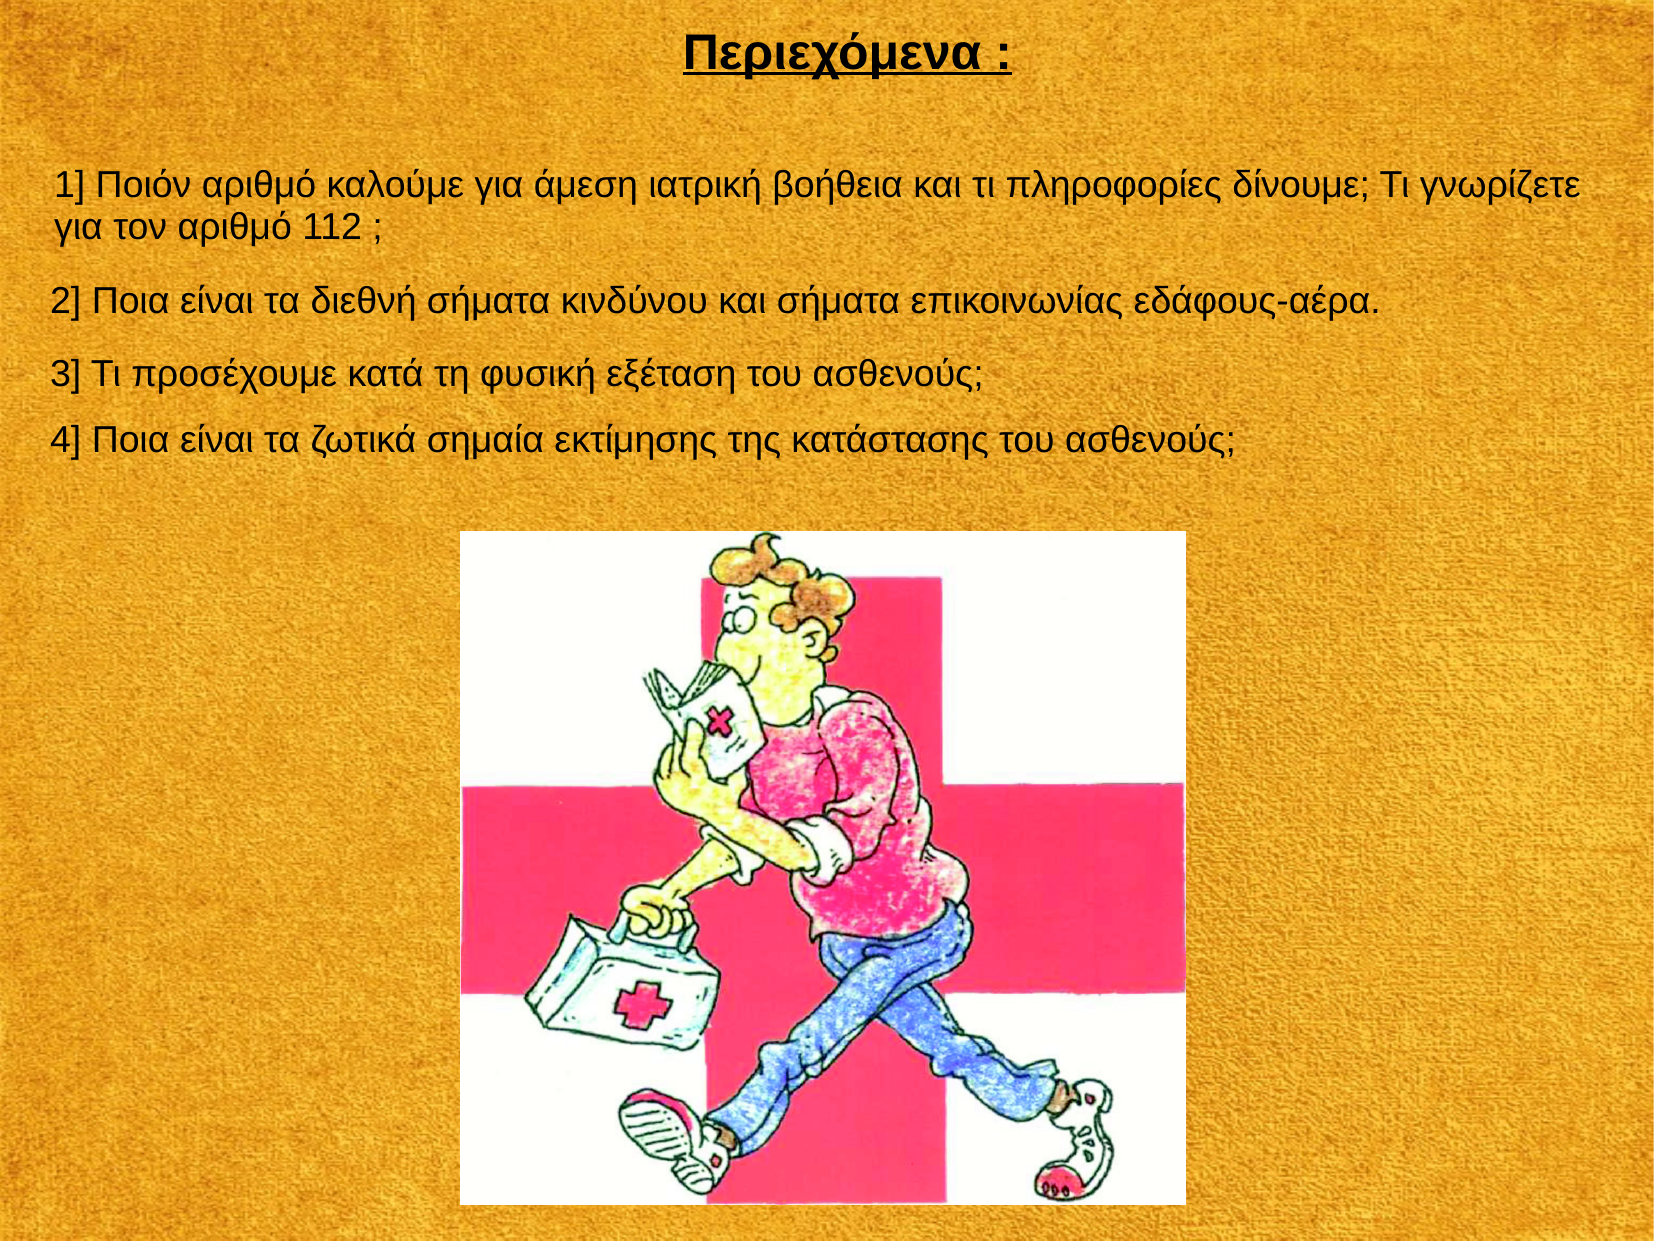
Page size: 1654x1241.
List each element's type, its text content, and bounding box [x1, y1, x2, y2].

text_box Περιεχόμενα : [668, 17, 1156, 156]
text_box 4] Ποια είναι τα ζωτικά σημαία εκτίμησης της κατάστασης του ασθενούς; [35, 411, 1366, 870]
text_box 1] Ποιόν αριθμό καλούμε για άμεση ιατρική βοήθεια και τι πληροφορίες δίνουμε; Τι γνωρίζετε για τον αριθμό 112 ; [39, 156, 1607, 271]
picture [0, 0, 1654, 1241]
text_box 3] Τι προσέχουμε κατά τη φυσική εξέταση του ασθενούς; [35, 345, 1379, 756]
text_box 2] Ποια είναι τα διεθνή σήματα κινδύνου και σήματα επικοινωνίας εδάφους-αέρα. [35, 271, 1630, 659]
